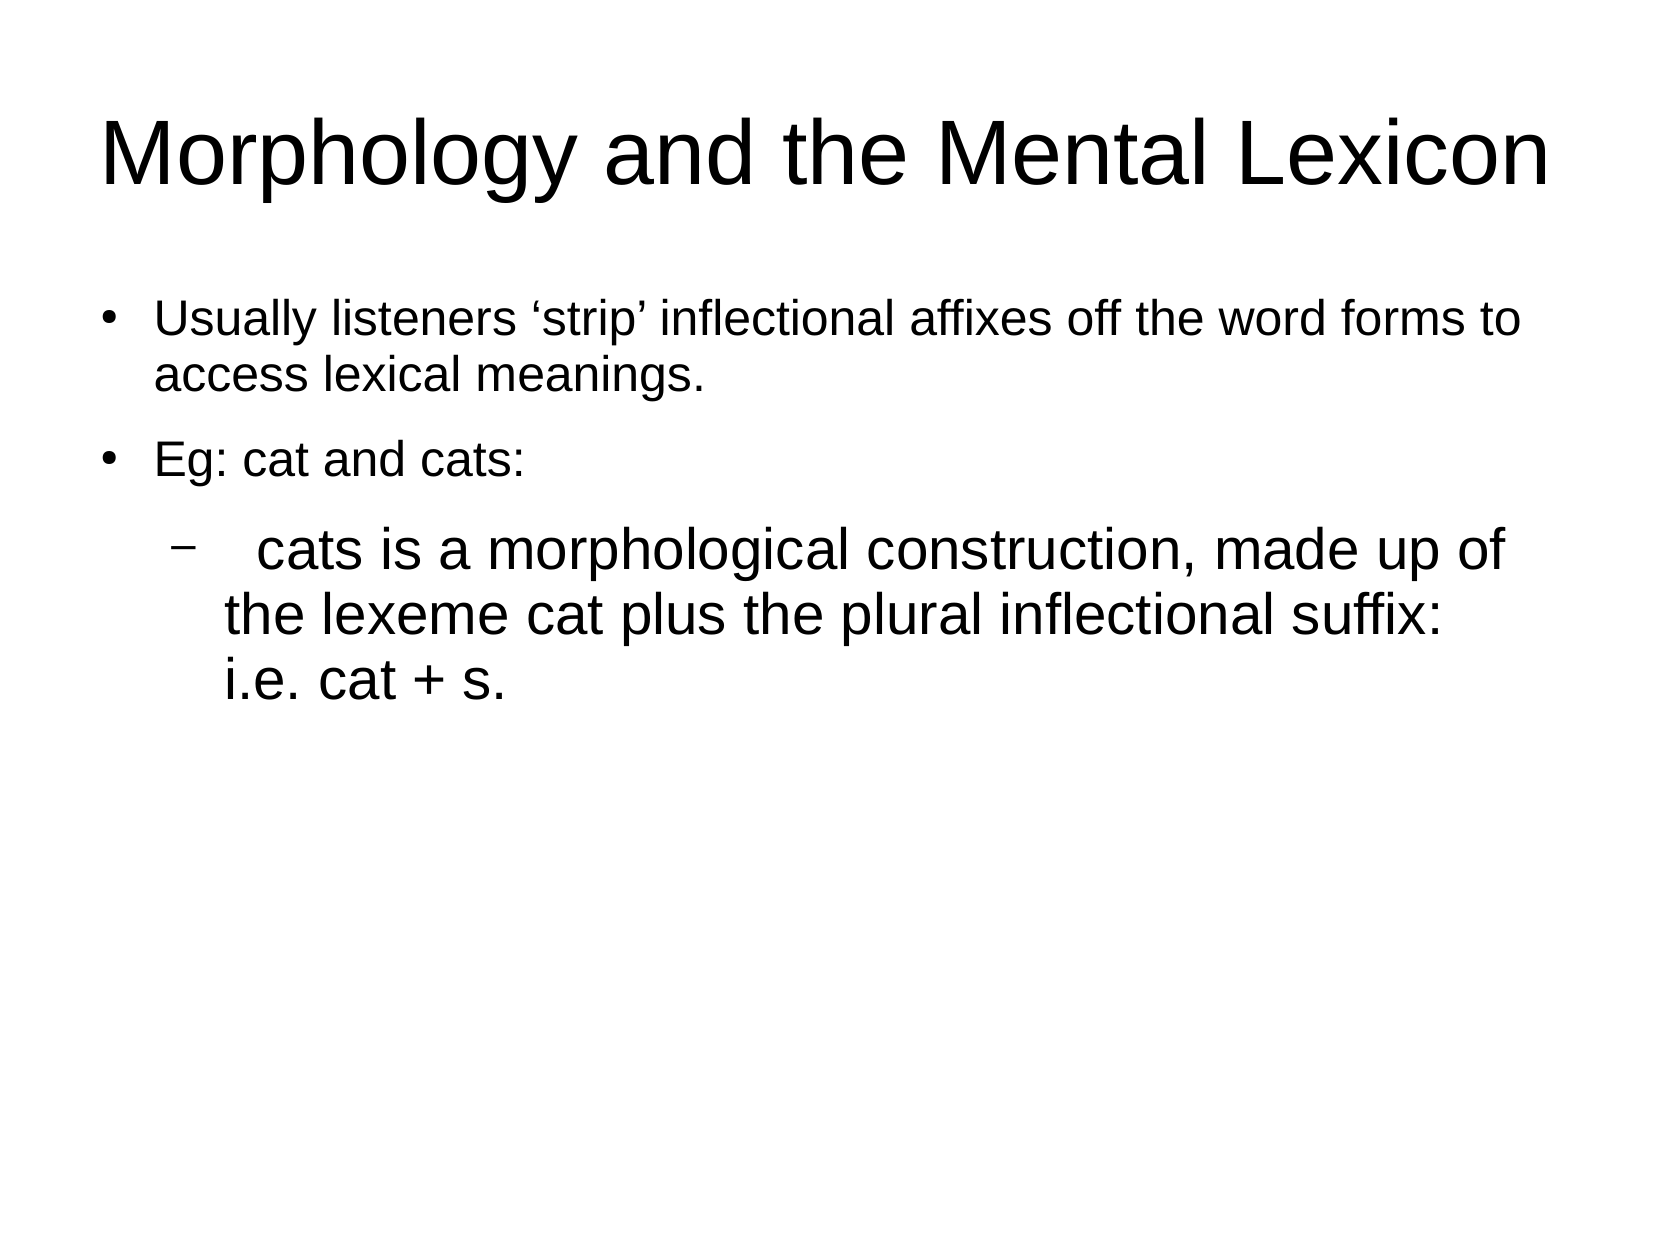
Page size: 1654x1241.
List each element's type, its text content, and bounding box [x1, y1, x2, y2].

title Morphology and the Mental Lexicon [82, 49, 1571, 257]
list Usually listeners ‘strip’ inflectional affixes off the word forms to access lexical meanings. Eg: cat and cats: cats is a morphological construction, made up of the lexeme cat plus the plural inflectional suffix: i.e. cat + s. [82, 290, 1538, 1010]
